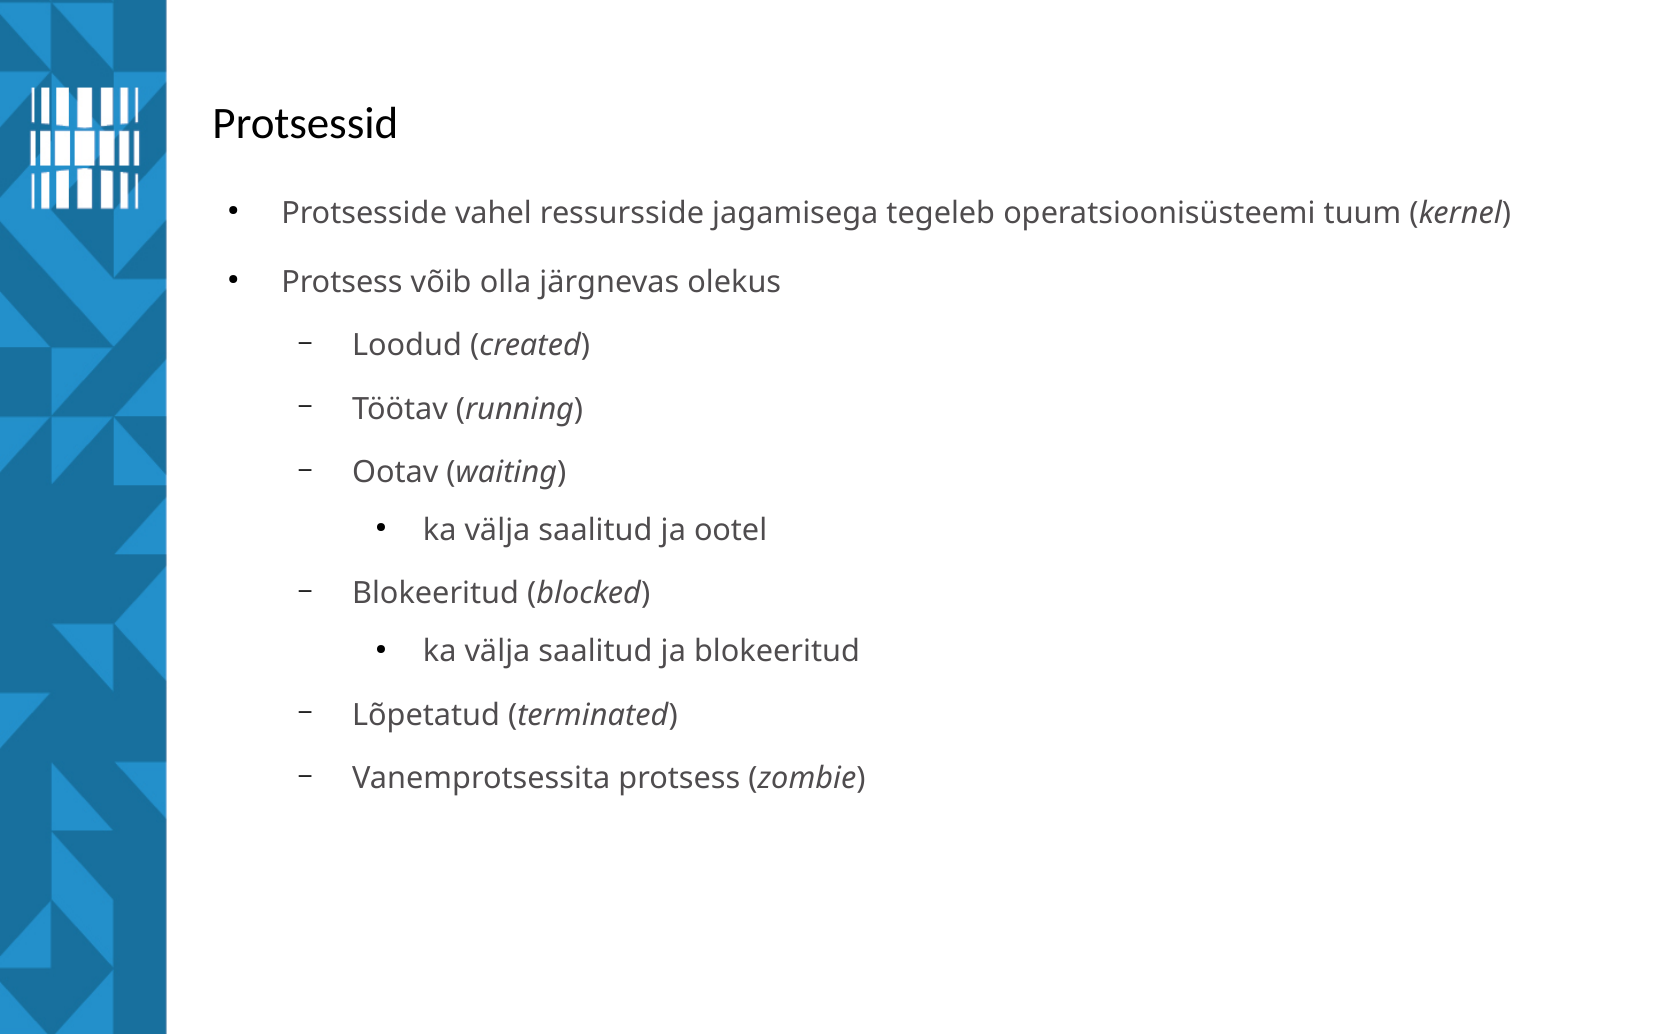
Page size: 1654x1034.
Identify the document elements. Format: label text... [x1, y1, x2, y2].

title Protsessid [212, 41, 1536, 190]
list Protsesside vahel ressursside jagamisega tegeleb operatsioonisüsteemi tuum (kernel) Protsess võib olla järgnevas olekus Loodud (created) Töötav (running) Ootav (waiting) ka välja saalitud ja ootel Blokeeritud (blocked) ka välja saalitud ja blokeeritud Lõpetatud (terminated) Vanemprotsessita protsess (zombie) [210, 190, 1625, 934]
picture [42, 108, 132, 208]
